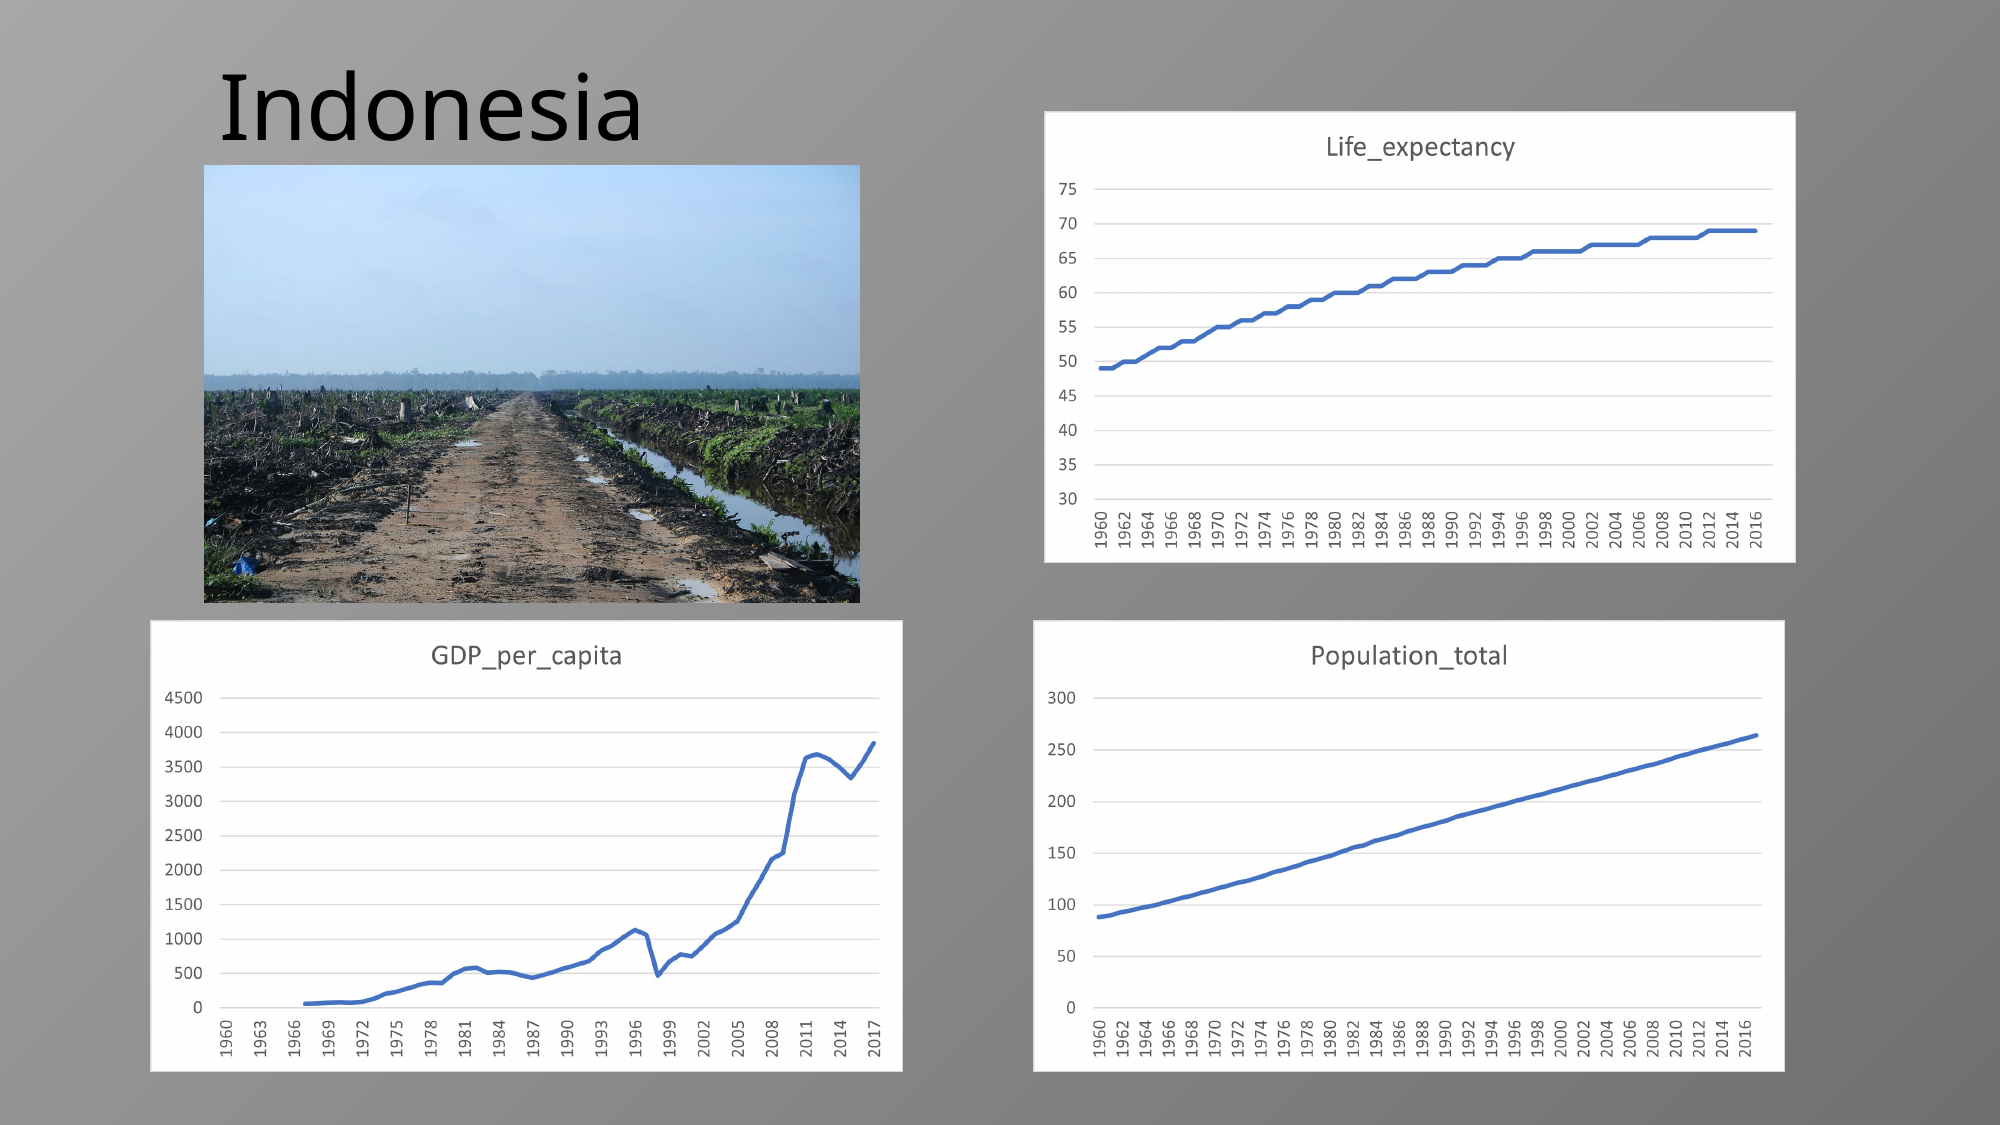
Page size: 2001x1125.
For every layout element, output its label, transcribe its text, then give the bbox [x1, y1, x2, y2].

picture [1044, 111, 1796, 563]
picture [204, 165, 860, 603]
picture [150, 620, 903, 1072]
title Indonesia [204, 8, 956, 214]
picture [1033, 620, 1785, 1072]
